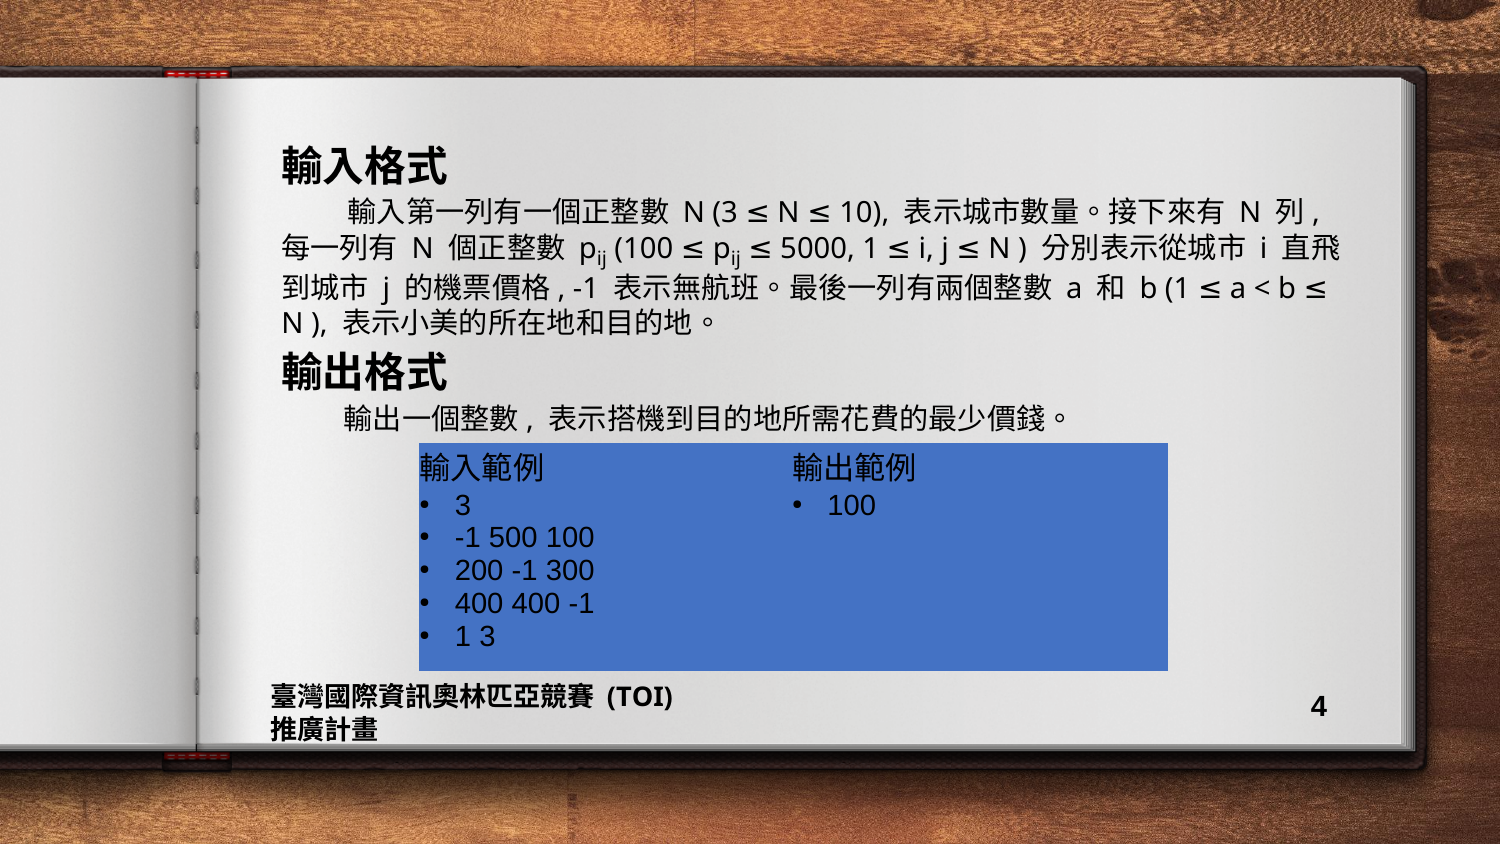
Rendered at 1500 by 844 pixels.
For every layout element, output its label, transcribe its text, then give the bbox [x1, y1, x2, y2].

text_box 輸出格式 輸出一個整數, 表示搭機到目的地所需花費的最少價錢。 [266, 338, 1368, 444]
table_header 輸入範例 3 -1 500 100 200 -1 300 400 400 -1 1 3 [419, 443, 792, 671]
text_box [1295, 672, 1386, 737]
table_header 輸出範例 100 [792, 443, 1168, 671]
text_box 輸入格式 輸入第一列有一個正整數 N (3 ≤ N ≤ 10), 表示城市數量。接下來有 N 列, 每一列有 N 個正整數 pij (100 ≤ pij ≤ 5000, 1 ≤ i, j ≤ N ) 分別表示從城市 i 直飛到城市 j 的機票價格, -1 表示無航班。最後一列有兩個整數 a 和 b (1 ≤ a < b ≤ N ), 表示小美的所在地和目的地。 [266, 132, 1356, 338]
